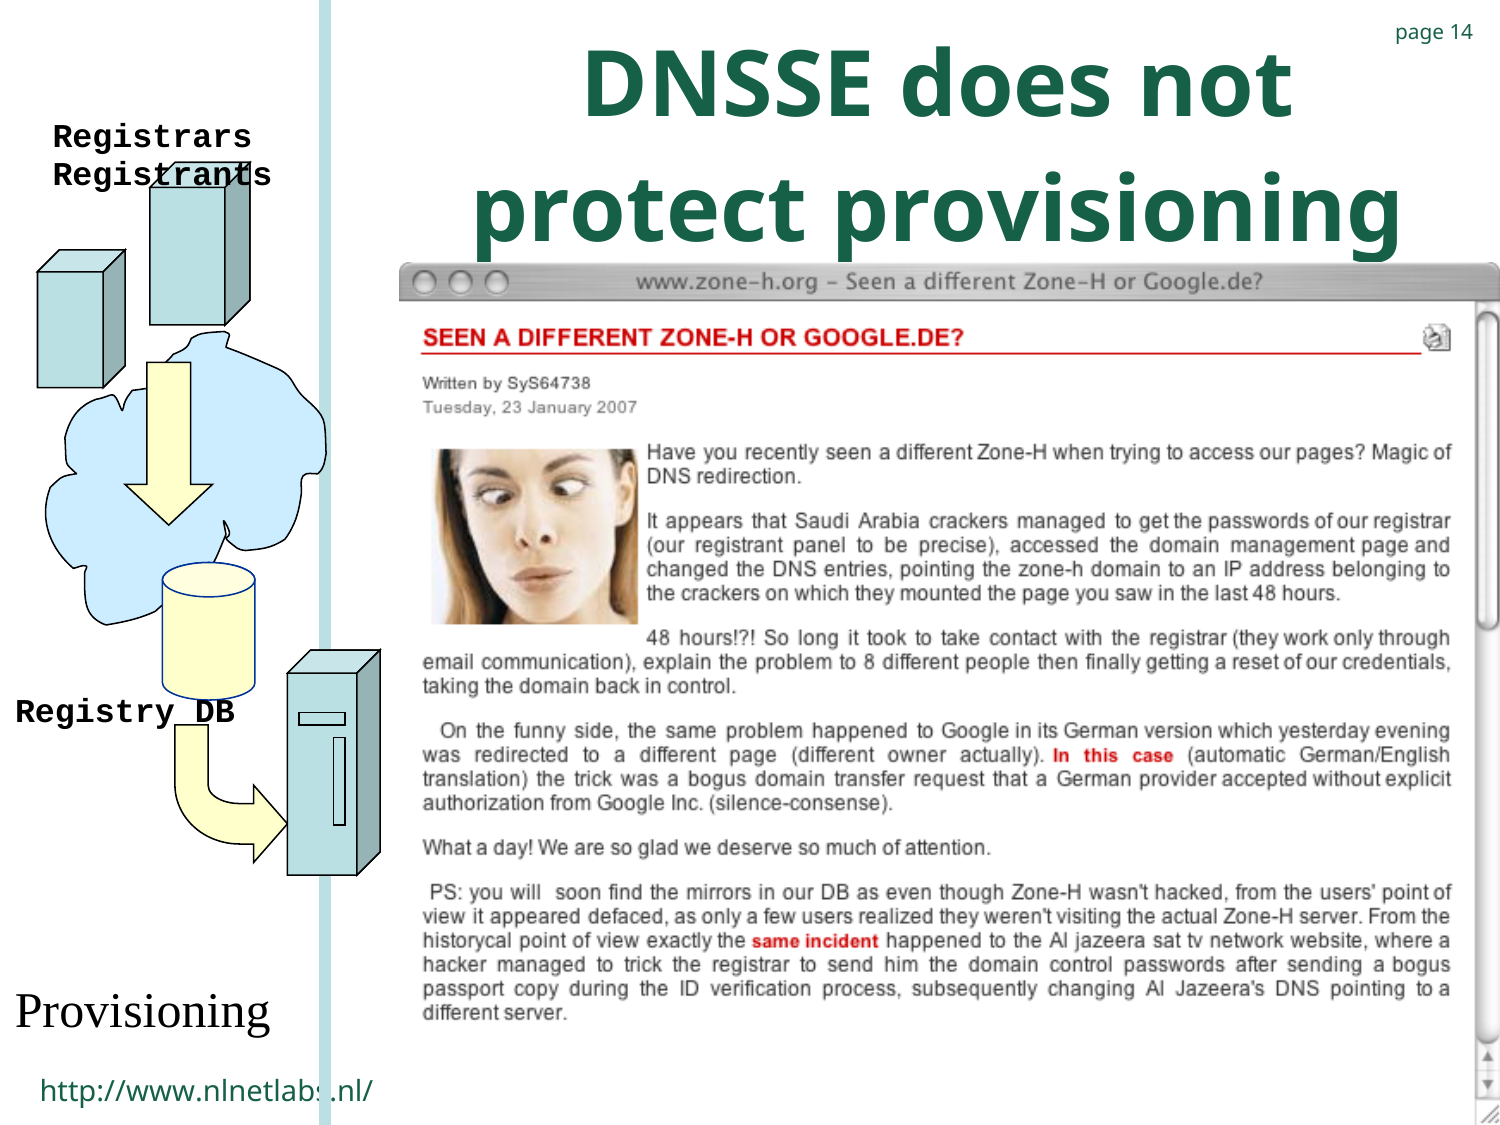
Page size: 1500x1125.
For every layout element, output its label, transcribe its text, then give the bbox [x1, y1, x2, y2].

text_box [45, 331, 327, 691]
text_box Provisioning [0, 974, 286, 1046]
text_box [174, 650, 381, 876]
title DNSSE does not protect provisioning [412, 26, 1463, 262]
text_box Registrars Registrants [37, 112, 288, 204]
text_box [149, 204, 250, 325]
text_box Registry DB [0, 687, 250, 741]
picture [399, 262, 1500, 1125]
text_box [37, 249, 126, 388]
